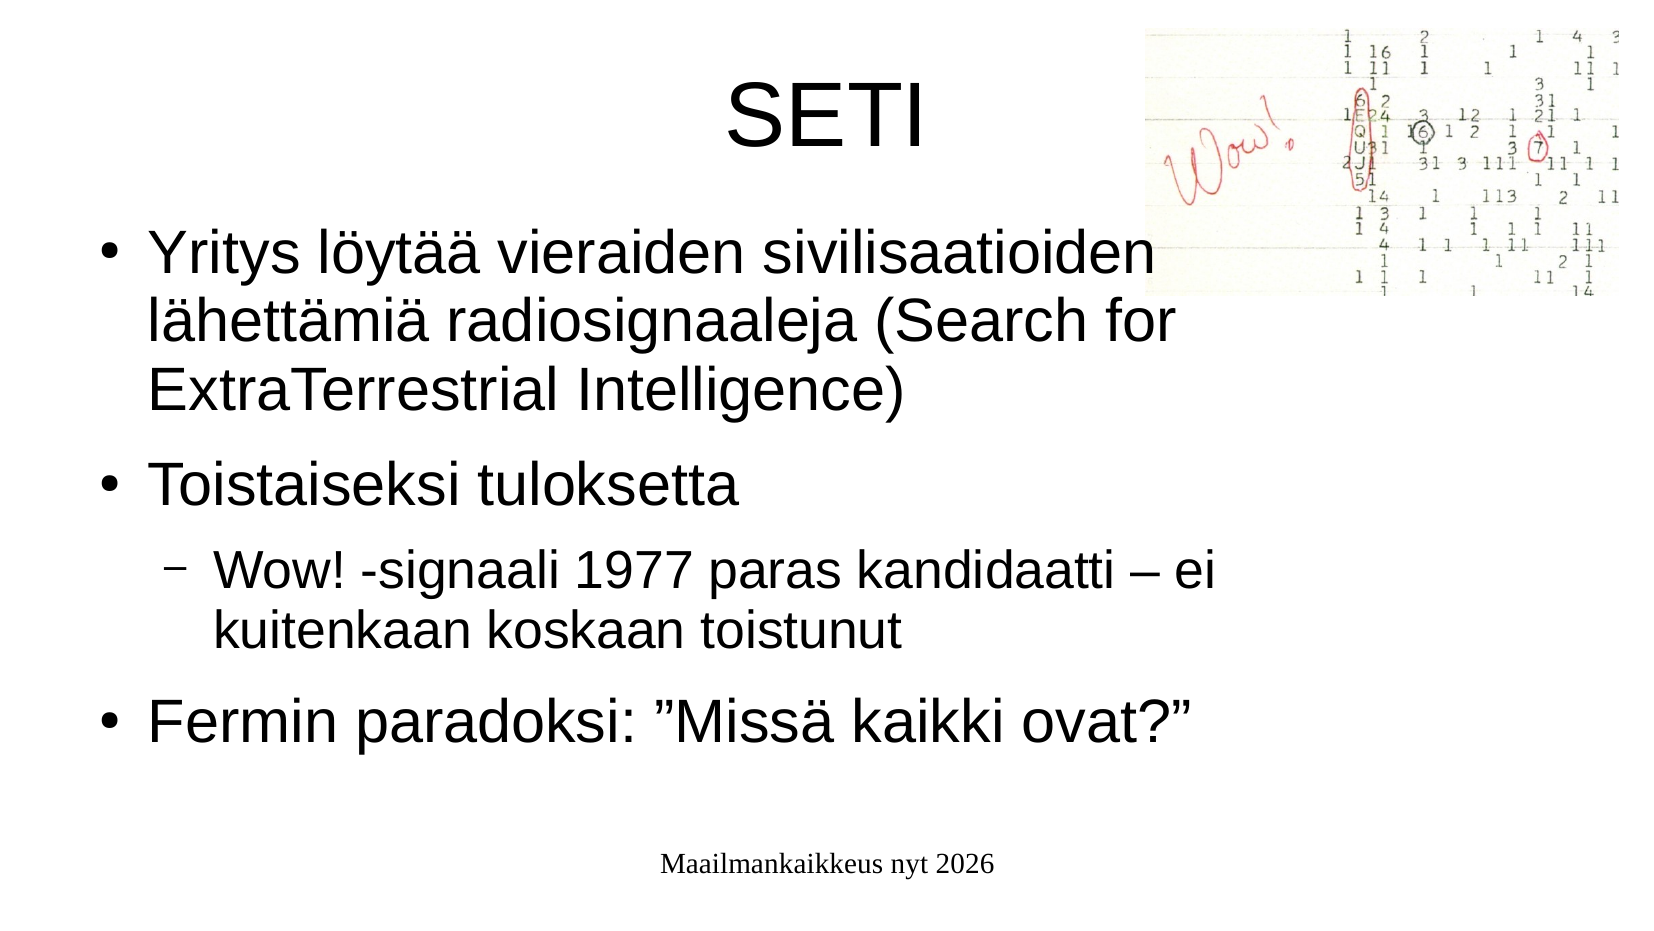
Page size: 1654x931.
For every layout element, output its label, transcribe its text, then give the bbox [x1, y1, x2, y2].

title SETI [82, 37, 1571, 193]
list Yritys löytää vieraiden sivilisaatioiden lähettämiä radiosignaaleja (Search for ExtraTerrestrial Intelligence) Toistaiseksi tuloksetta Wow! -signaali 1977 paras kandidaatti – ei kuitenkaan koskaan toistunut Fermin paradoksi: ”Missä kaikki ovat?” [82, 217, 1347, 758]
picture [1145, 28, 1619, 296]
